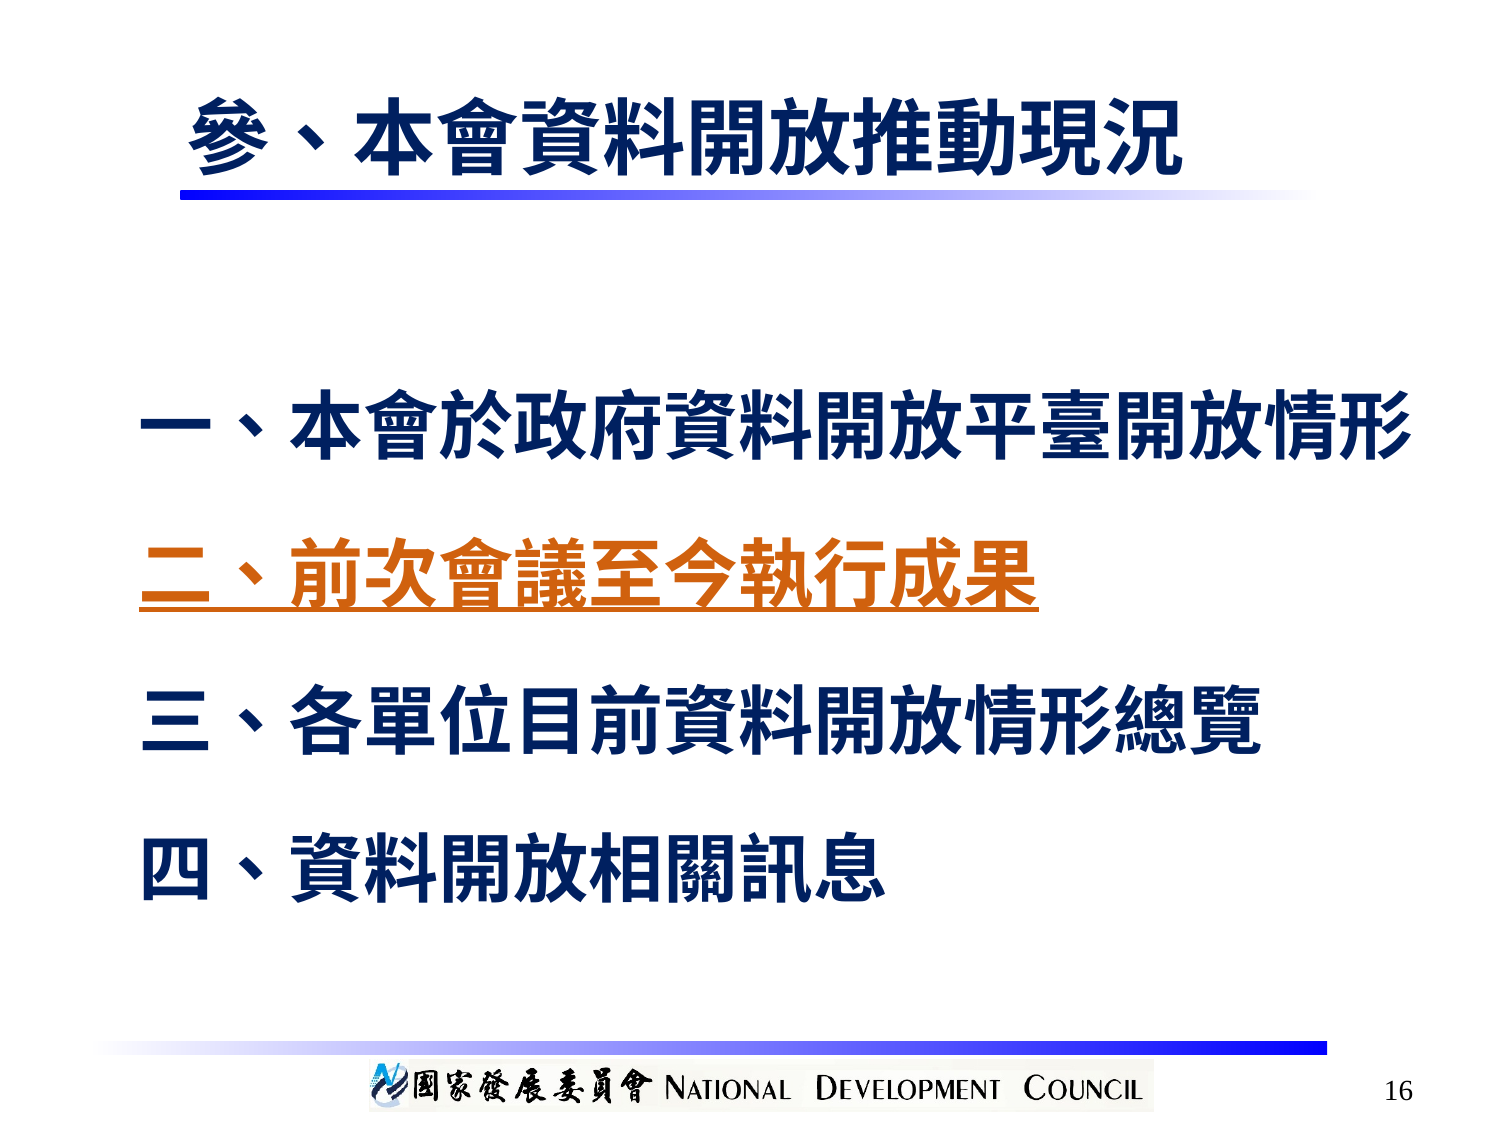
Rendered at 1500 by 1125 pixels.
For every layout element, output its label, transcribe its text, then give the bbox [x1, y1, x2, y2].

text_box 參、本會資料開放推動現況 [171, 78, 1329, 197]
text_box 16 [1368, 1063, 1485, 1100]
text_box 一、本會於政府資料開放平臺開放情形 二、前次會議至今執行成果 三、各單位目前資料開放情形總覽 四、資料開放相關訊息 [123, 326, 1457, 929]
text_box [0, 456, 204, 705]
